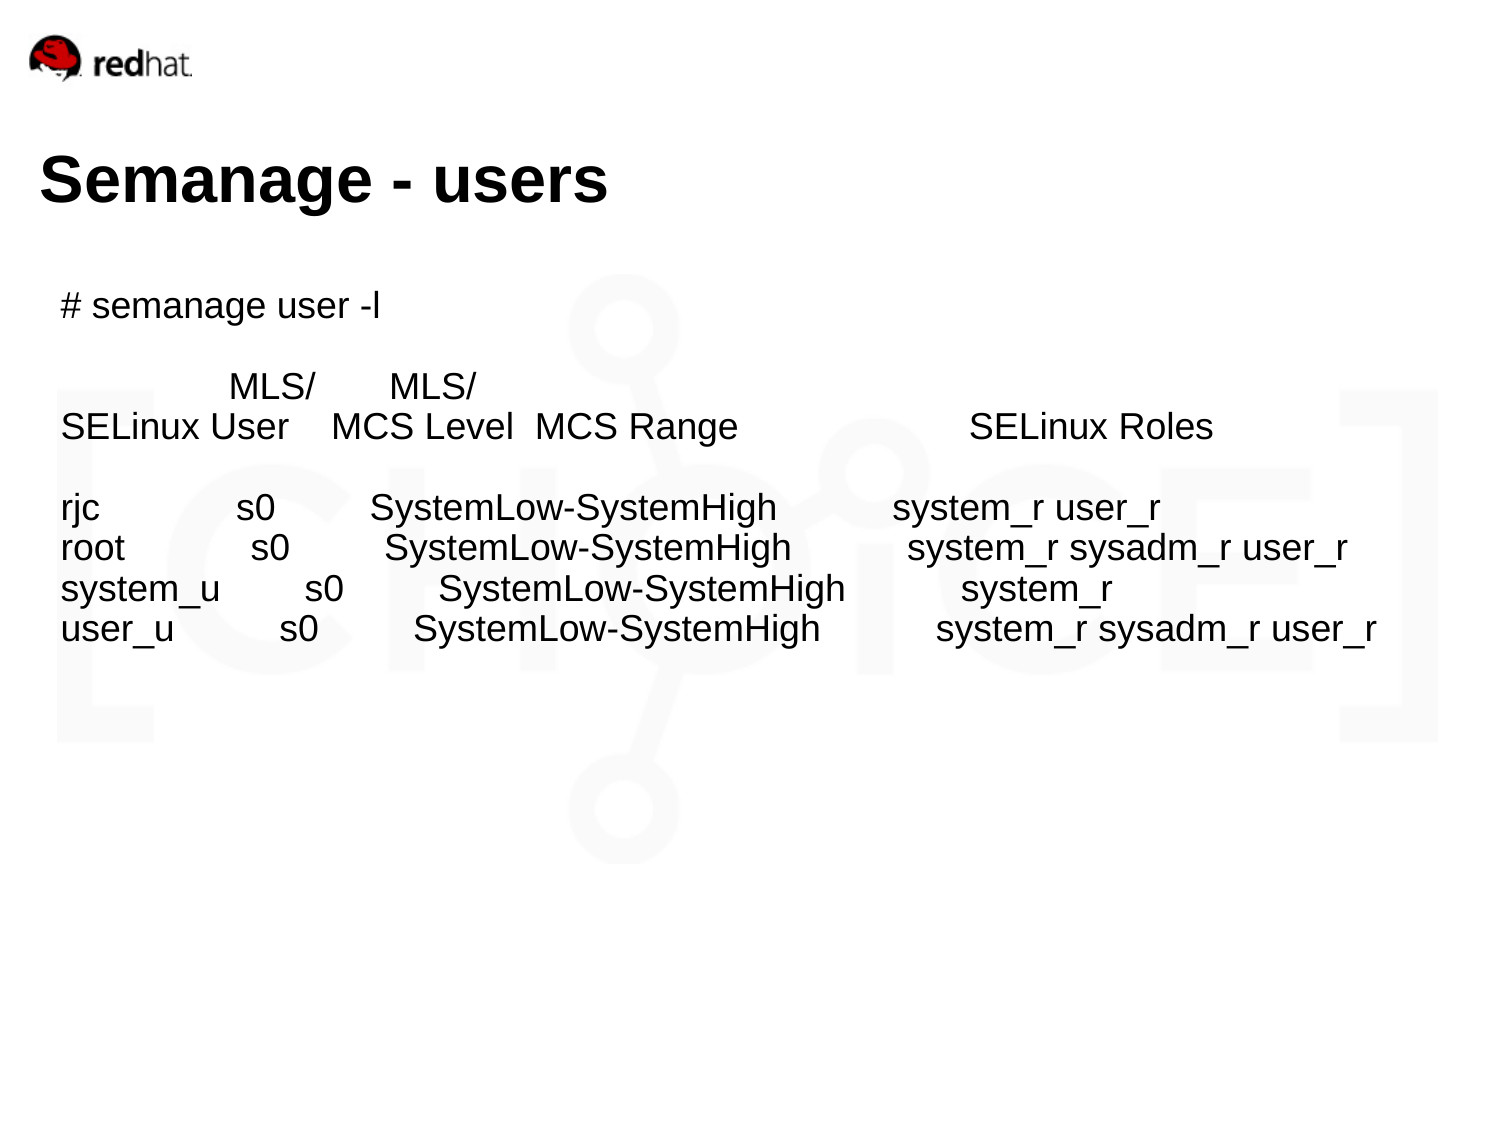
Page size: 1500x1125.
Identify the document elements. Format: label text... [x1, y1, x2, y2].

picture [57, 274, 1438, 864]
picture [28, 33, 192, 82]
text_box # semanage user -l MLS/ MLS/ SELinux User MCS Level MCS Range SELinux Roles rjc s0 SystemLow-SystemHigh system_r user_r root s0 SystemLow-SystemHigh system_r sysadm_r user_r system_u s0 SystemLow-SystemHigh system_r user_u s0 SystemLow-SystemHigh system_r sysadm_r user_r [60, 286, 1379, 771]
title Semanage - users [25, 82, 1378, 225]
